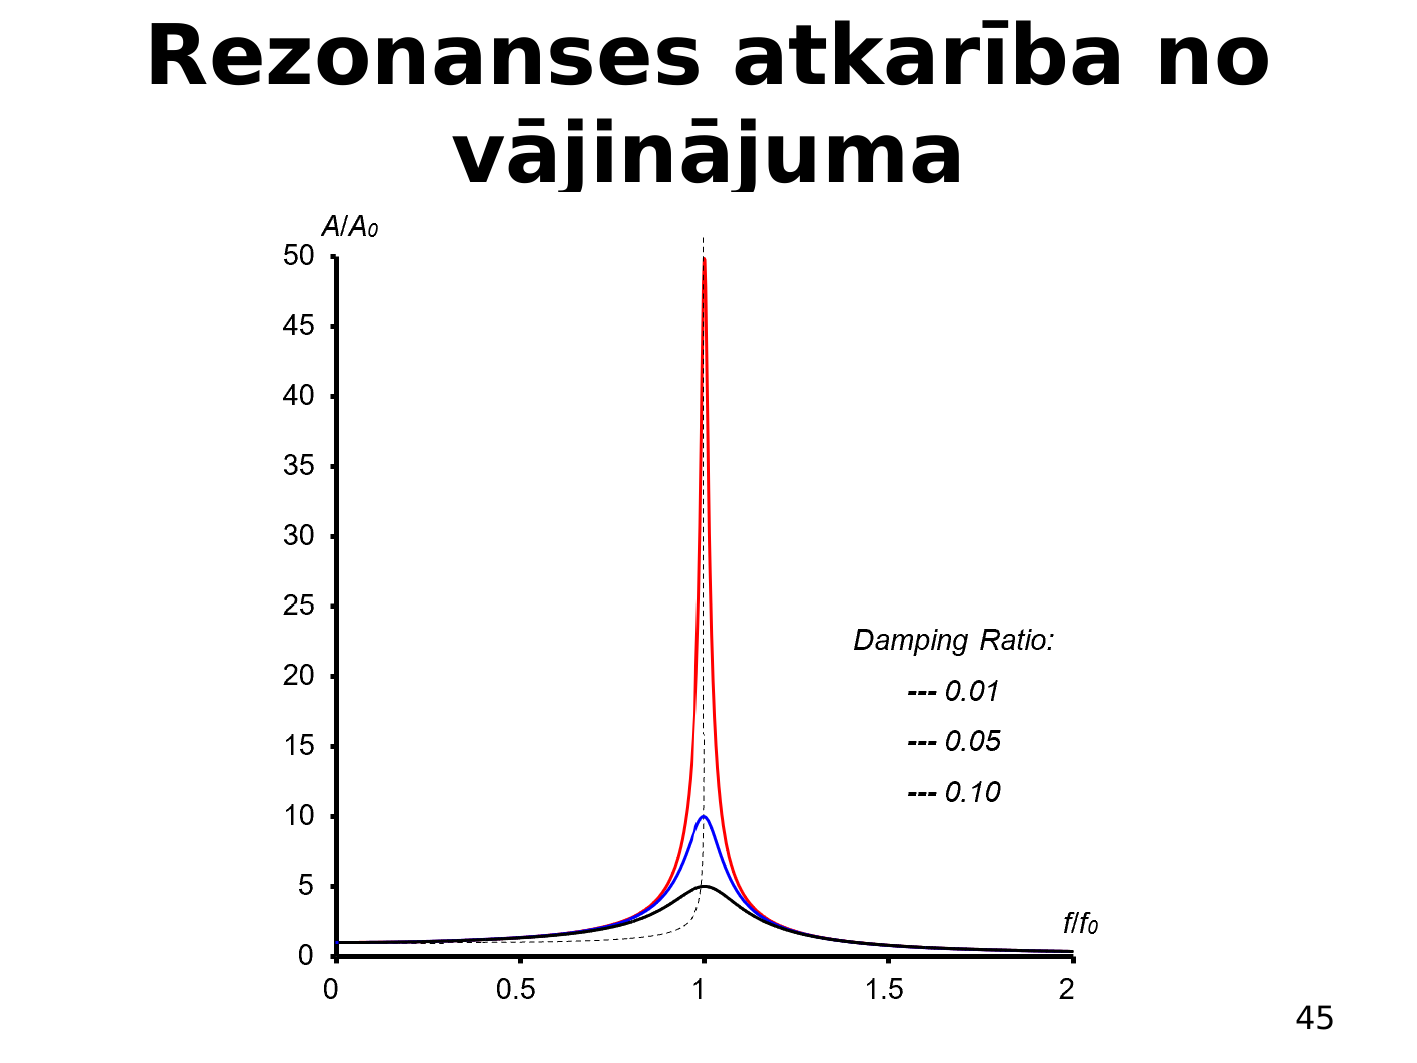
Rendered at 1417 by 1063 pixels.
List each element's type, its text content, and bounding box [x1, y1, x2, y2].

picture [272, 192, 1116, 1016]
title Rezonanses atkarība no vājinājuma [70, 7, 1346, 203]
